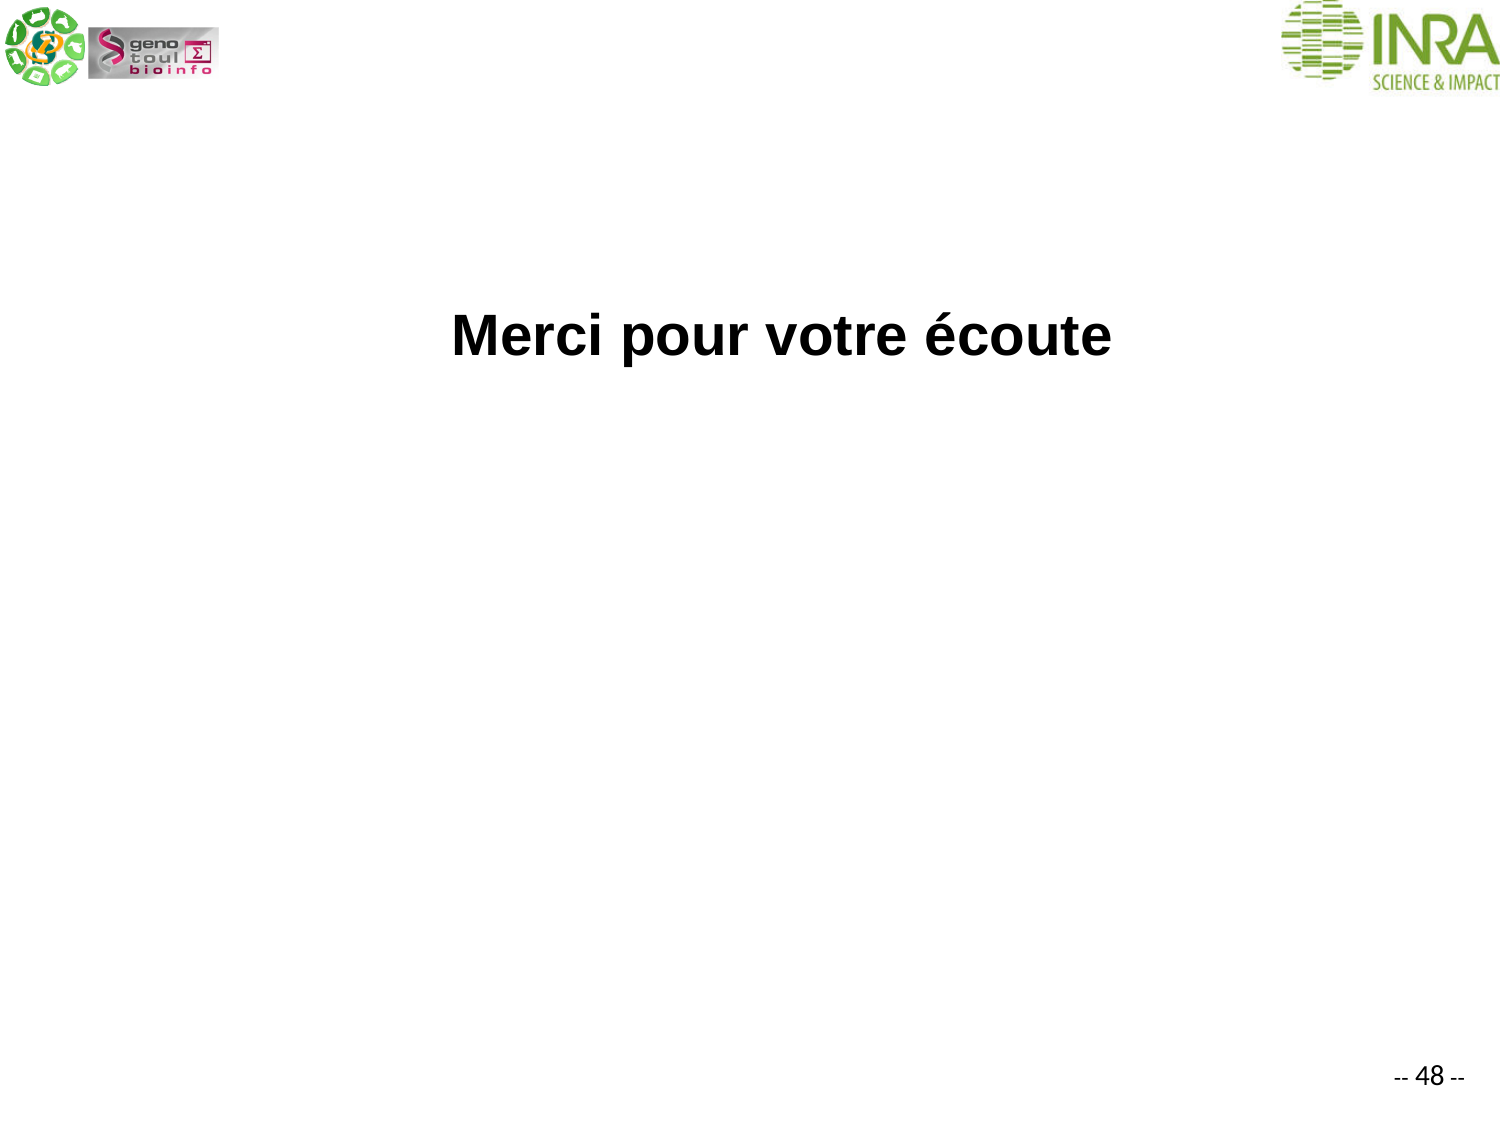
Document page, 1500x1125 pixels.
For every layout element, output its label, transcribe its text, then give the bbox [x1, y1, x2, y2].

picture [88, 27, 219, 79]
text_box Merci pour votre écoute [159, 295, 1406, 678]
picture [5, 7, 85, 86]
picture [1281, 0, 1500, 110]
